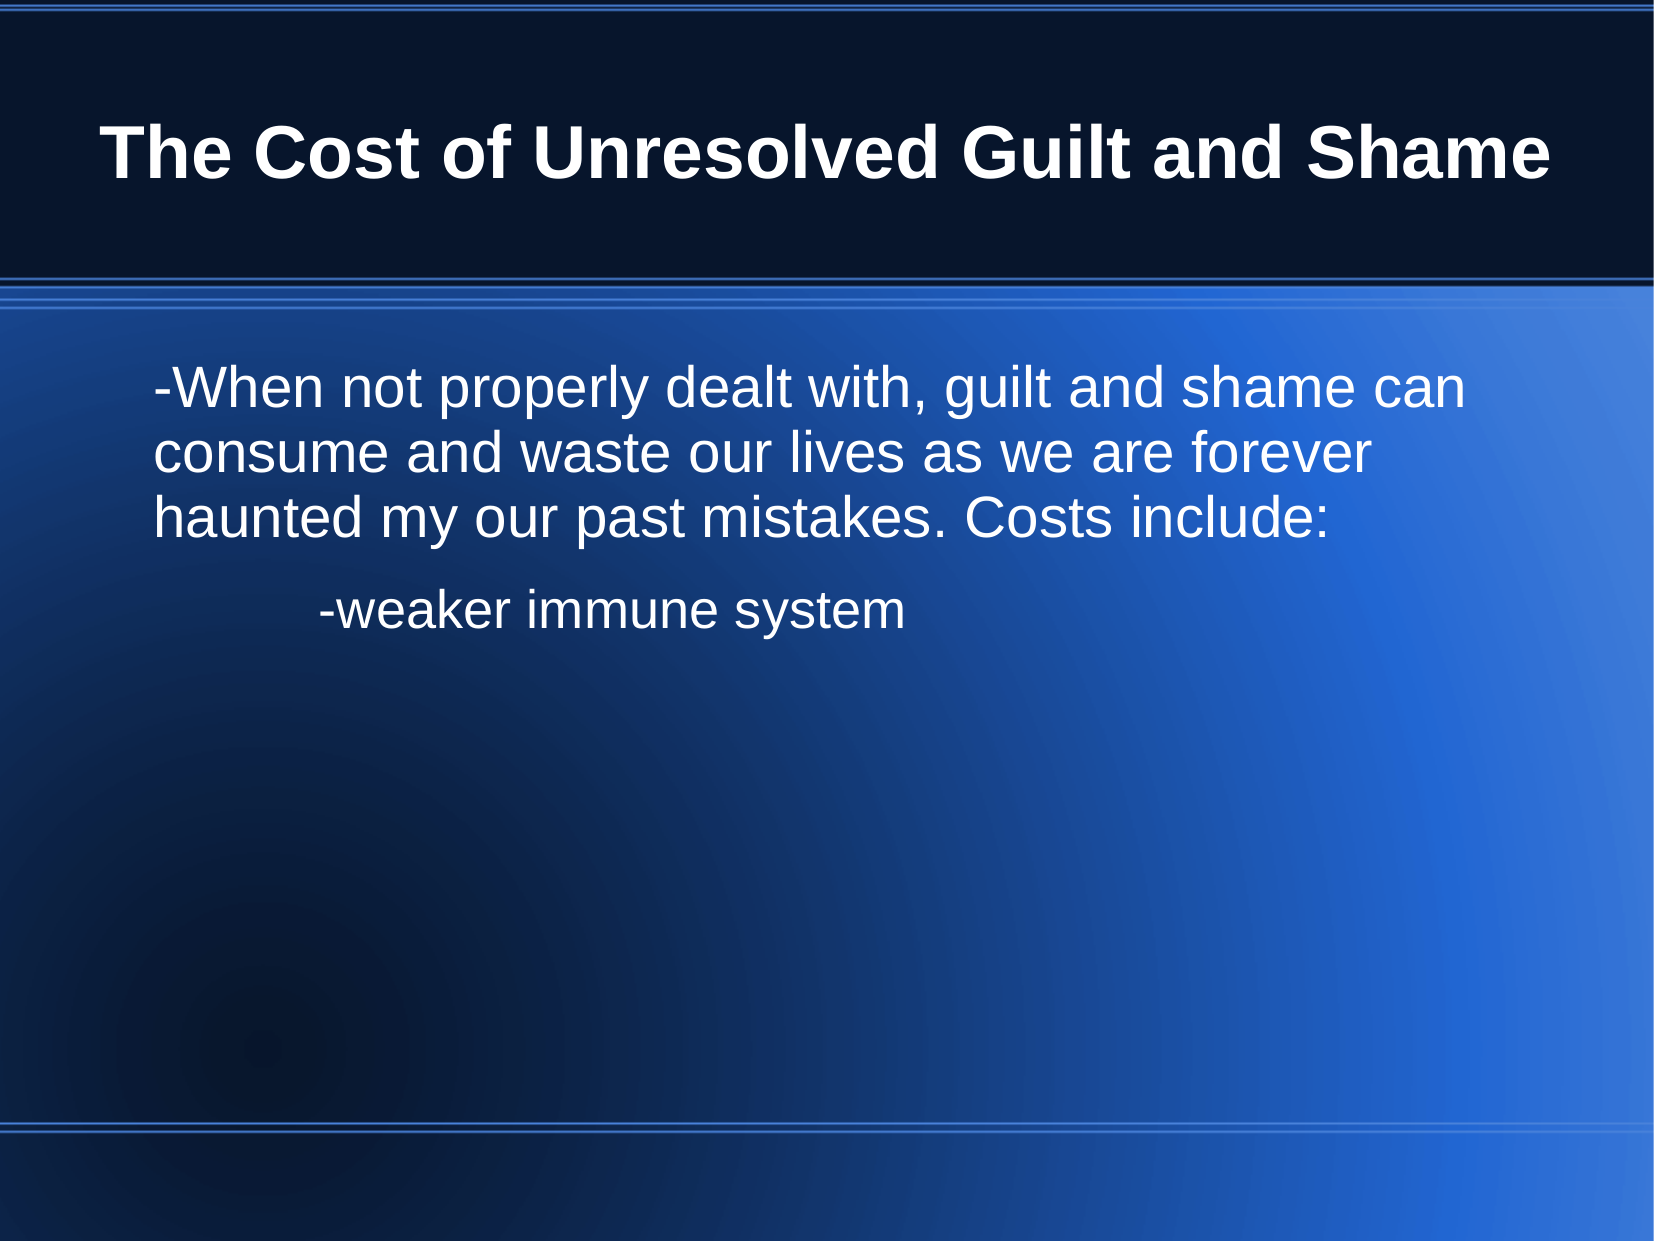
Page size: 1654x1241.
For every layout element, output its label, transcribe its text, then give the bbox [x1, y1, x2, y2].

picture [0, 0, 1654, 1241]
title The Cost of Unresolved Guilt and Shame [82, 49, 1571, 257]
list -When not properly dealt with, guilt and shame can consume and waste our lives as we are forever haunted my our past mistakes. Costs include: -weaker immune system [82, 355, 1571, 1058]
